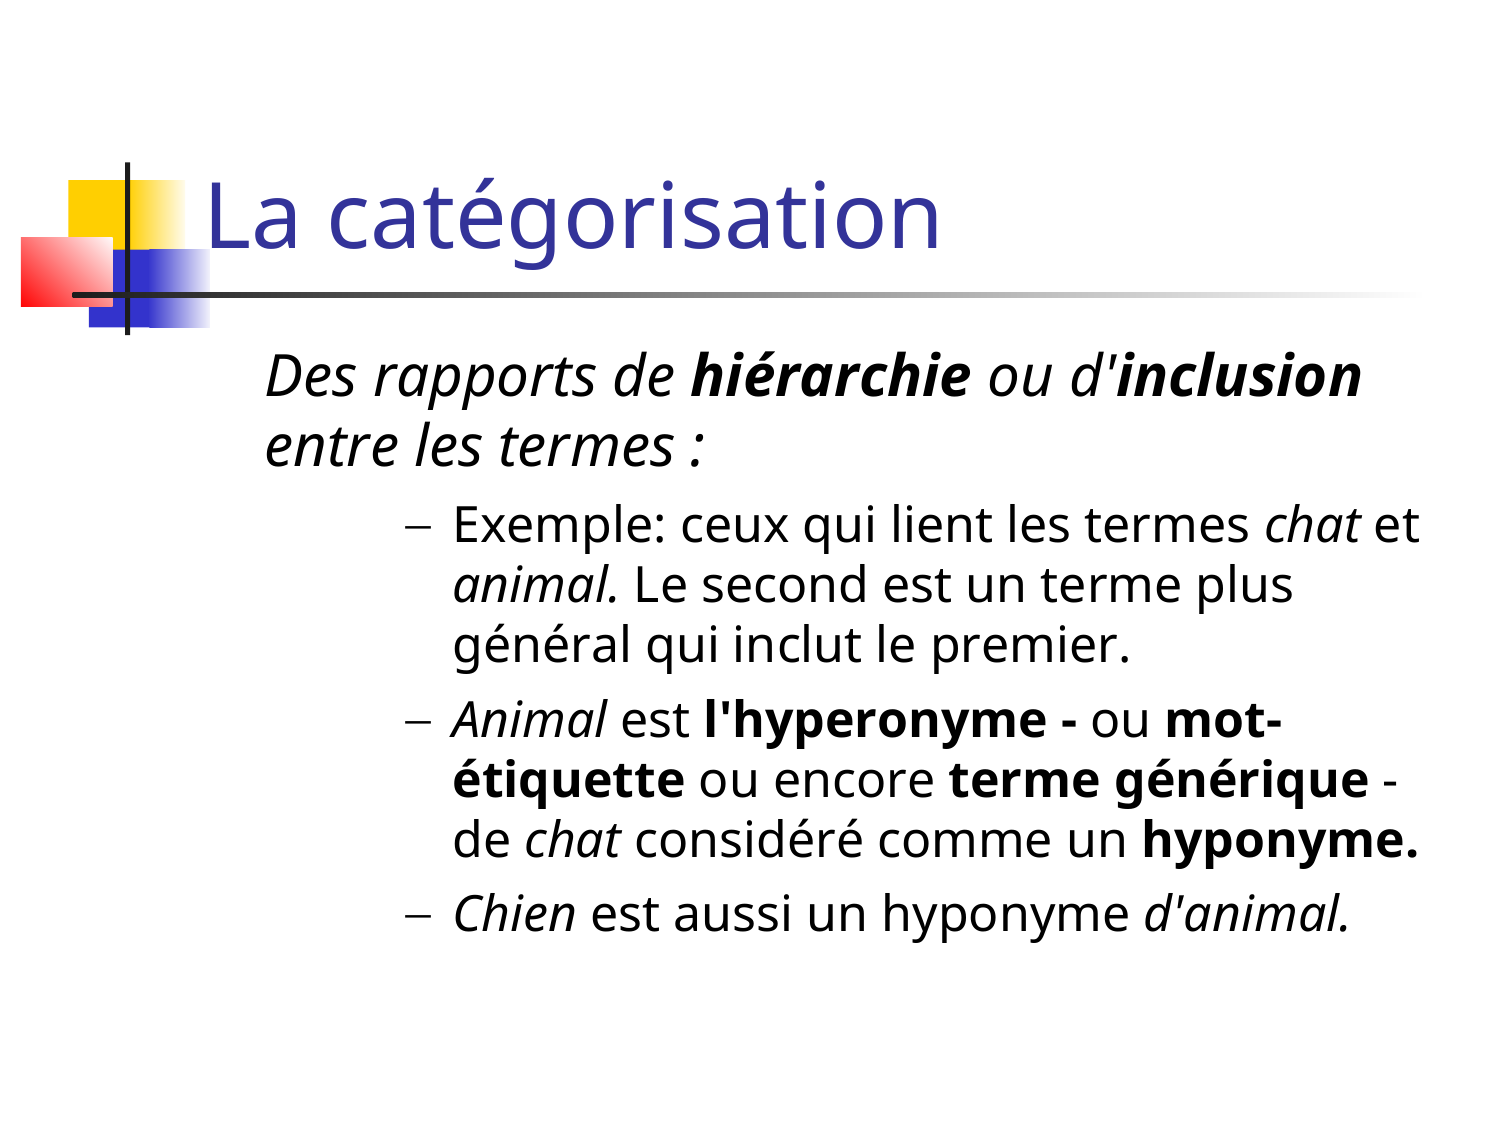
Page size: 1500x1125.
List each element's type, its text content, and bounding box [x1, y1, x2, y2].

title La catégorisation [188, 35, 1467, 275]
list Des rapports de hiérarchie ou d'inclusion entre les termes : Exemple: ceux qui lient les termes chat et animal. Le second est un terme plus général qui inclut le premier. Animal est l'hyperonyme - ou mot-étiquette ou encore terme générique - de chat considéré comme un hyponyme. Chien est aussi un hyponyme d'animal. [193, 330, 1469, 1006]
